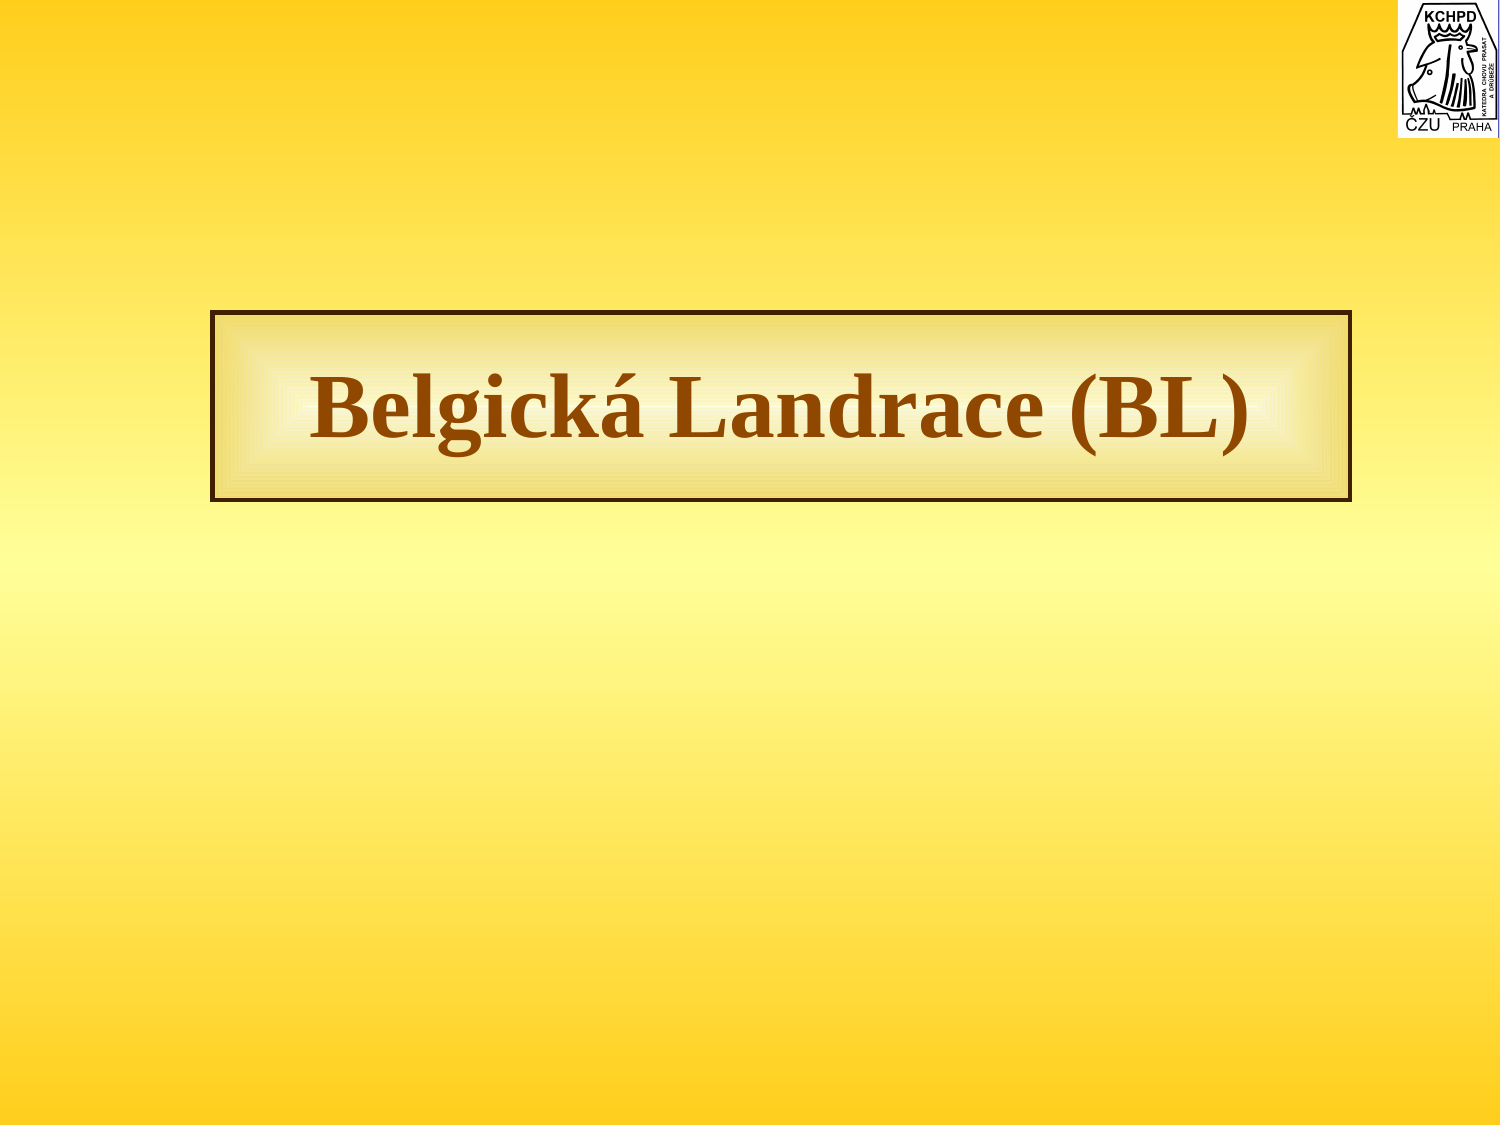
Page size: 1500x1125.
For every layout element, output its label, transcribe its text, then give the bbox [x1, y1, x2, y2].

chart [1397, 0, 1500, 140]
title Belgická Landrace (BL) [212, 312, 1351, 501]
